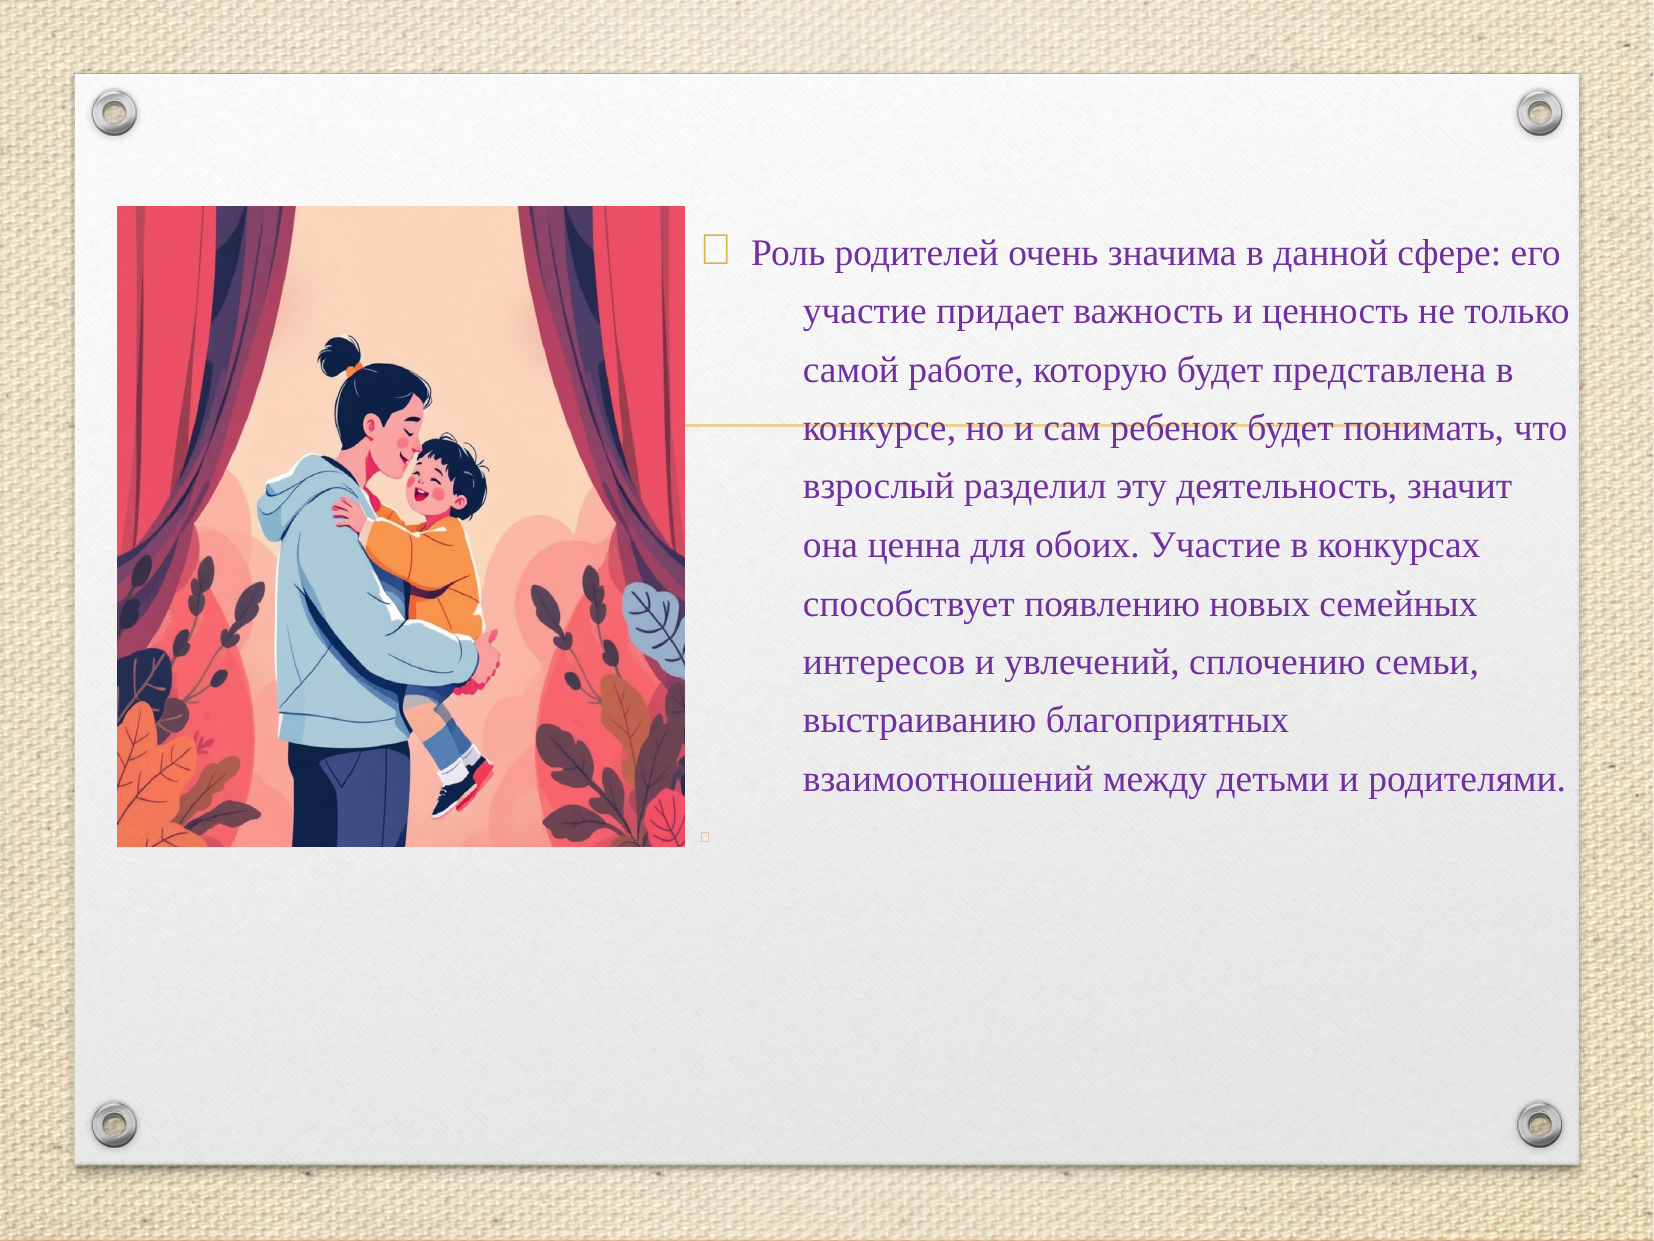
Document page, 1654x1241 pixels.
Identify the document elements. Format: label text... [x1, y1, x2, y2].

list Роль родителей очень значима в данной сфере: его участие придает важность и ценность не только самой работе, которую будет представлена в конкурсе, но и сам ребенок будет понимать, что взрослый разделил эту деятельность, значит она ценна для обоих. Участие в конкурсах способствует появлению новых семейных интересов и увлечений, сплочению семьи, выстраиванию благоприятных взаимоотношений между детьми и родителями. [684, 206, 1589, 979]
picture [117, 206, 685, 847]
